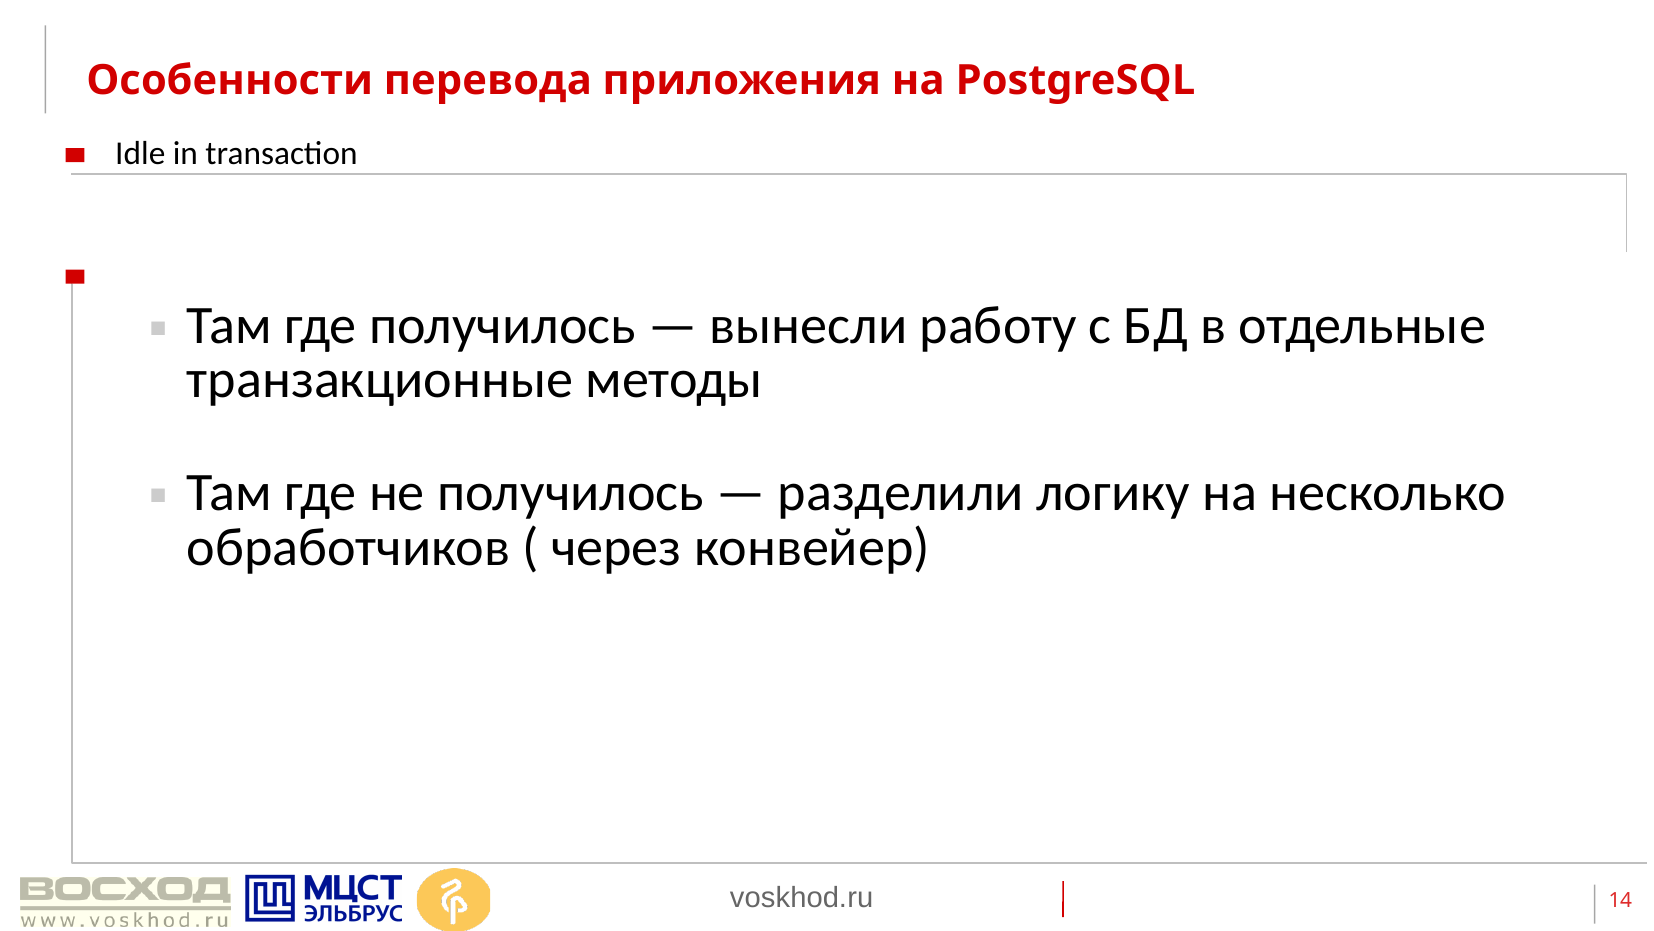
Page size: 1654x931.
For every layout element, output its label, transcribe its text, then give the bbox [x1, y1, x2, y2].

picture [20, 877, 231, 927]
text_box [65, 148, 85, 163]
text_box Idle in transaction [100, 175, 1626, 179]
text_box Там где получилось — вынесли работу с БД в отдельные транзакционные методы Там где не получилось — разделили логику на несколько обработчиков ( через конвейер) [101, 295, 1553, 639]
title Особенности перевода приложения на PostgreSQL [71, 45, 1560, 133]
slide_number <number> [1267, 884, 1647, 918]
text_box [65, 269, 85, 284]
picture [242, 874, 402, 922]
picture [416, 868, 491, 931]
text_box Idle in transaction [100, 123, 1634, 179]
